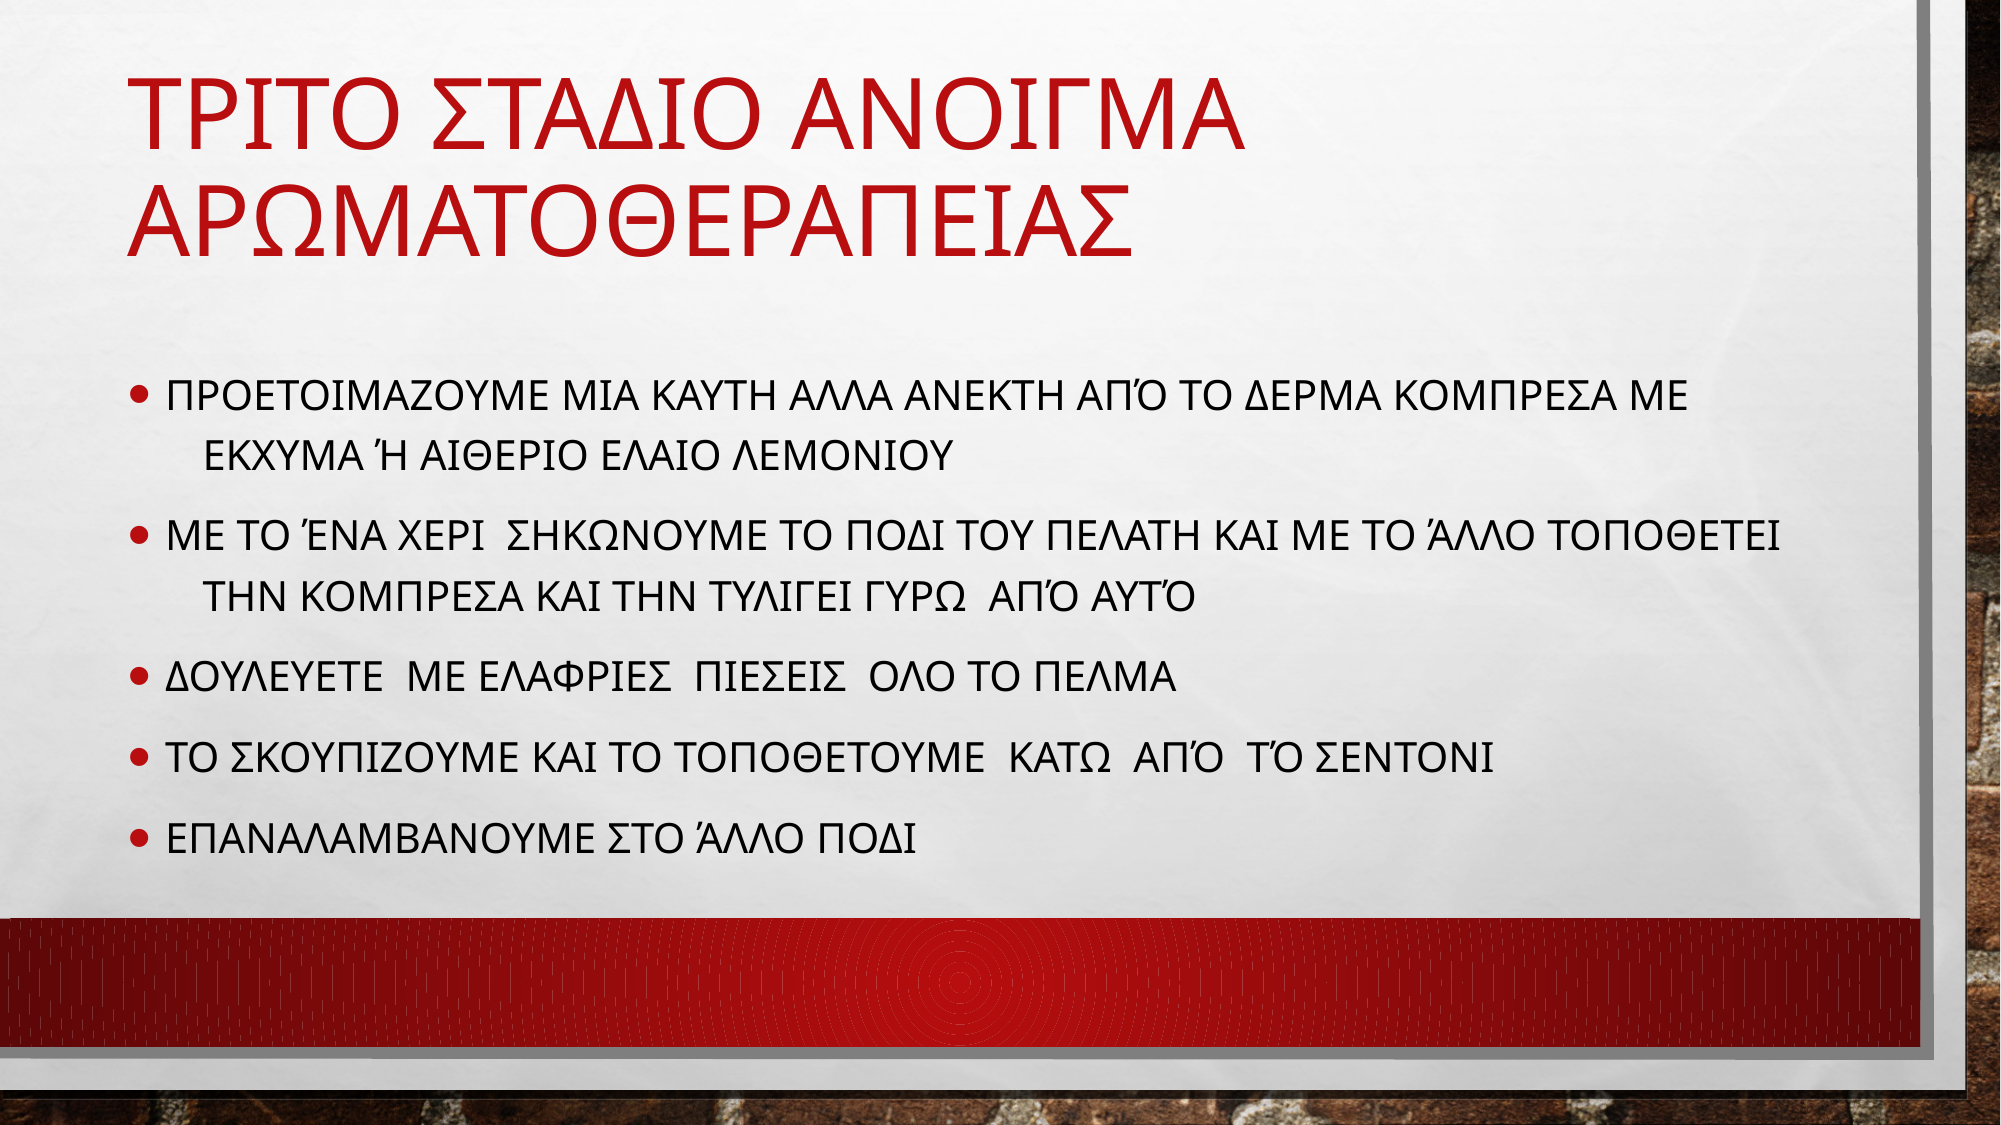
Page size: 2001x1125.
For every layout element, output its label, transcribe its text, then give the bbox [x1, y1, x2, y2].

list Προετοιμαζουμε μια καυτη αλλα ανεκτη από το δερμα κομπρεσα με εκχυμα ή αιθεριο ελαιο λεμονιου Με το ένα χερι σηκωνουμε το ποδι του πελατη και με το άλλο τοποθετει την κομπρεσα και την τυλιγει γυρω από αυτό Δουλευετε με ελαφριες πιεσεισ ολο το πελμα Το σκουπιζουμε και το τοποθετουμε κατω από τό σεντονι Επαναλαμβανουμε στο άλλο ποδι [112, 338, 1818, 882]
title Τριτο σταδιο ανοιγμα αρωματοθεραπειασ [112, 40, 1270, 302]
